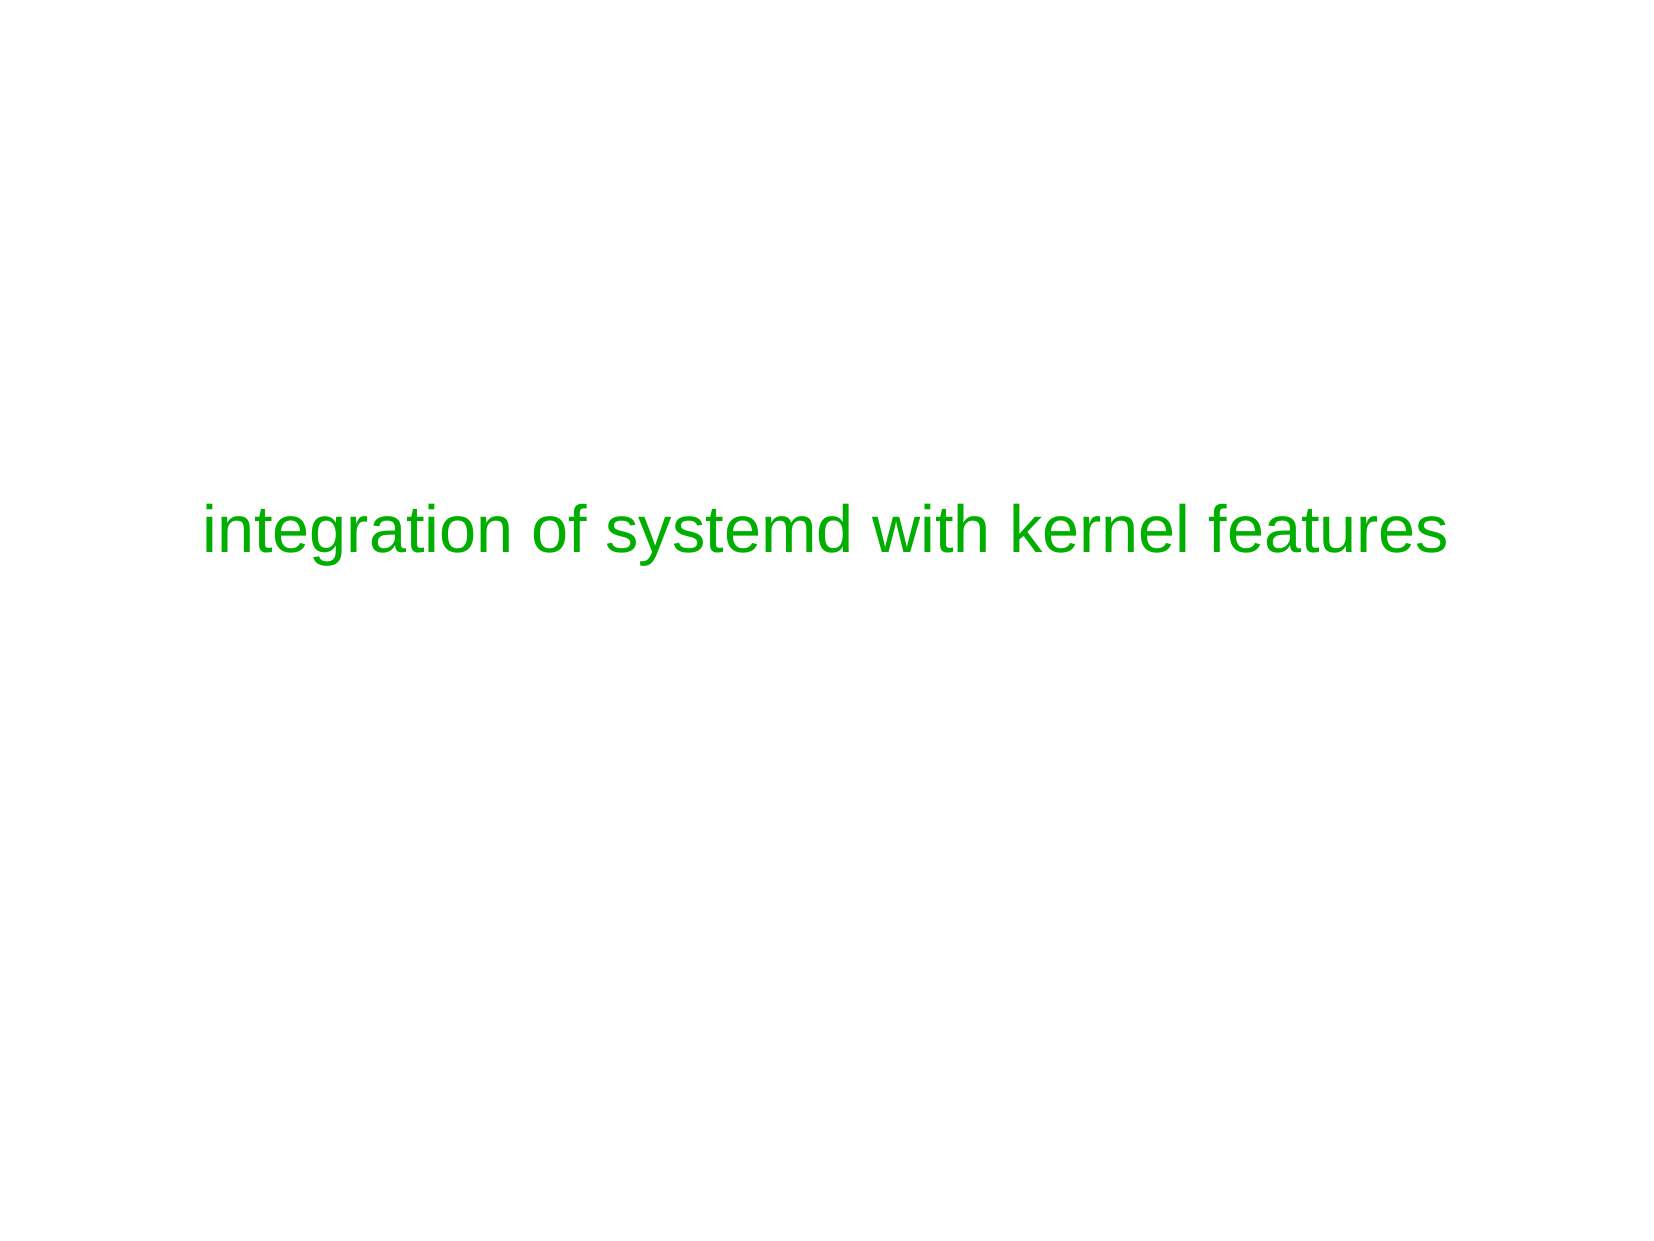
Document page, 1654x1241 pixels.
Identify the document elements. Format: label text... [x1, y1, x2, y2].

subtitle integration of systemd with kernel features [82, 49, 1571, 1010]
